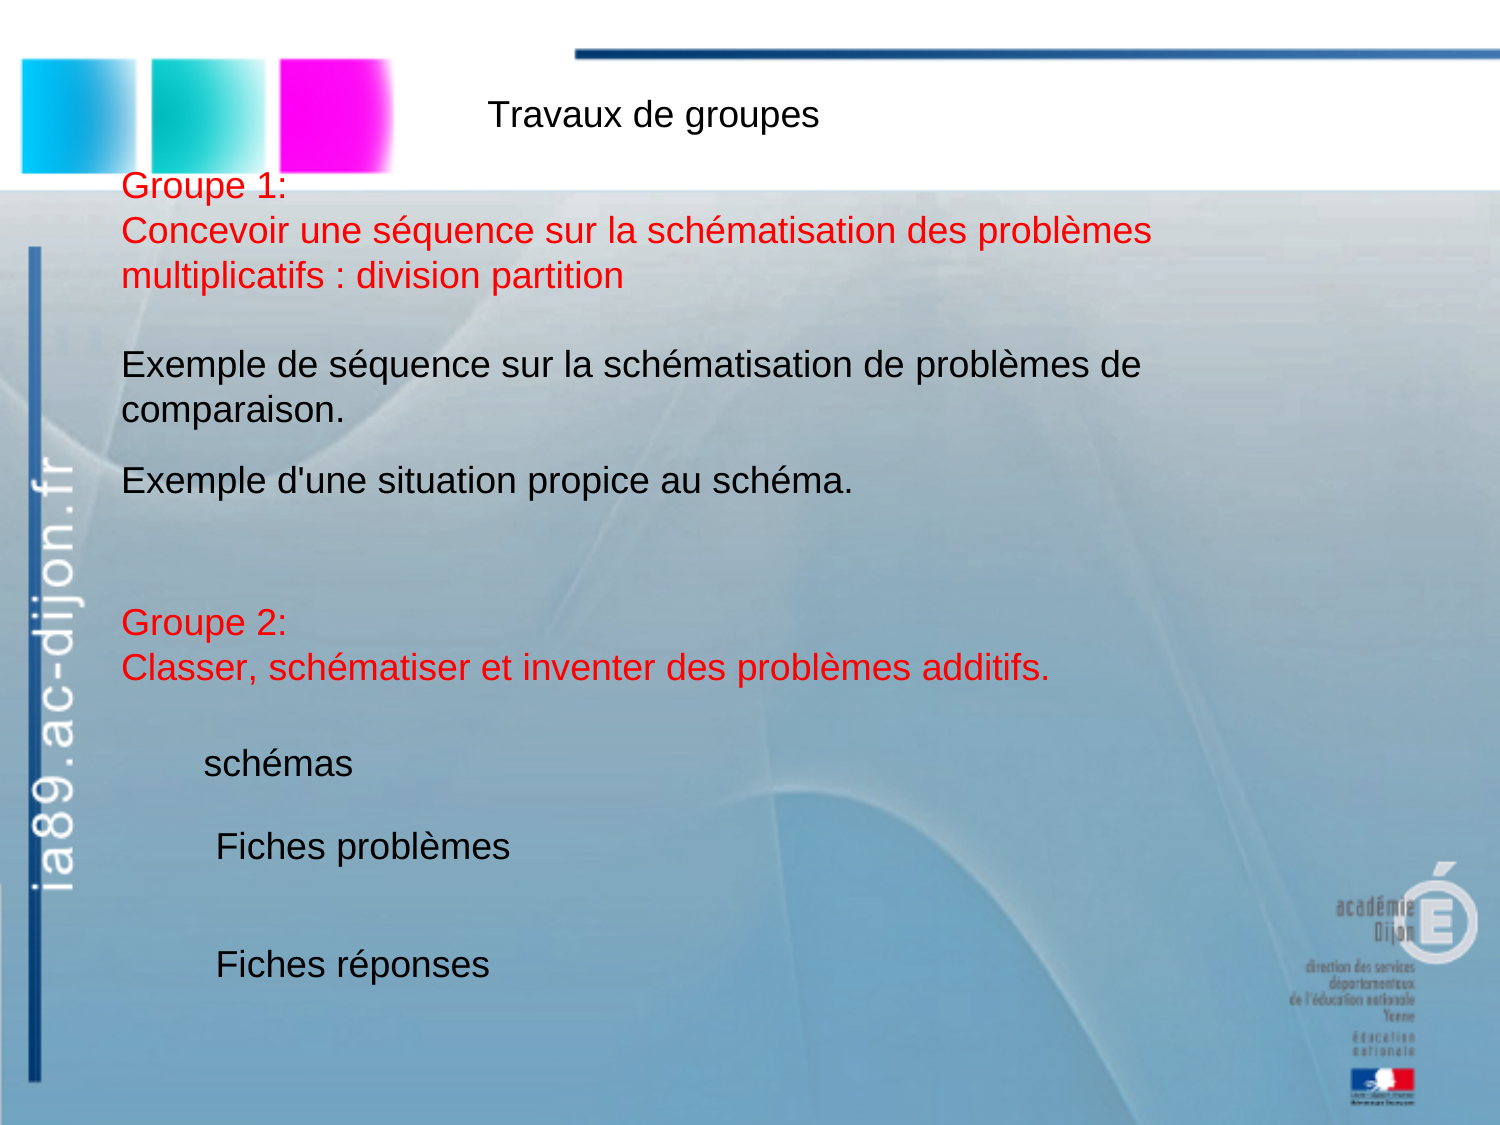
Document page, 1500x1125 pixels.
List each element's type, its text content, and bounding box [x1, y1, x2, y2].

text_box Groupe 1: Concevoir une séquence sur la schématisation des problèmes multiplicatifs : division partition [106, 153, 1359, 304]
text_box Groupe 2: Classer, schématiser et inventer des problèmes additifs. [106, 590, 1359, 696]
text_box Exemple d'une situation propice au schéma. [106, 448, 1312, 567]
text_box Fiches réponses [200, 932, 922, 993]
text_box schémas [188, 731, 993, 792]
text_box Travaux de groupes [472, 82, 1477, 143]
picture [0, 0, 1500, 1125]
text_box Fiches problèmes [200, 814, 910, 875]
text_box Exemple de séquence sur la schématisation de problèmes de comparaison. [106, 332, 1347, 438]
